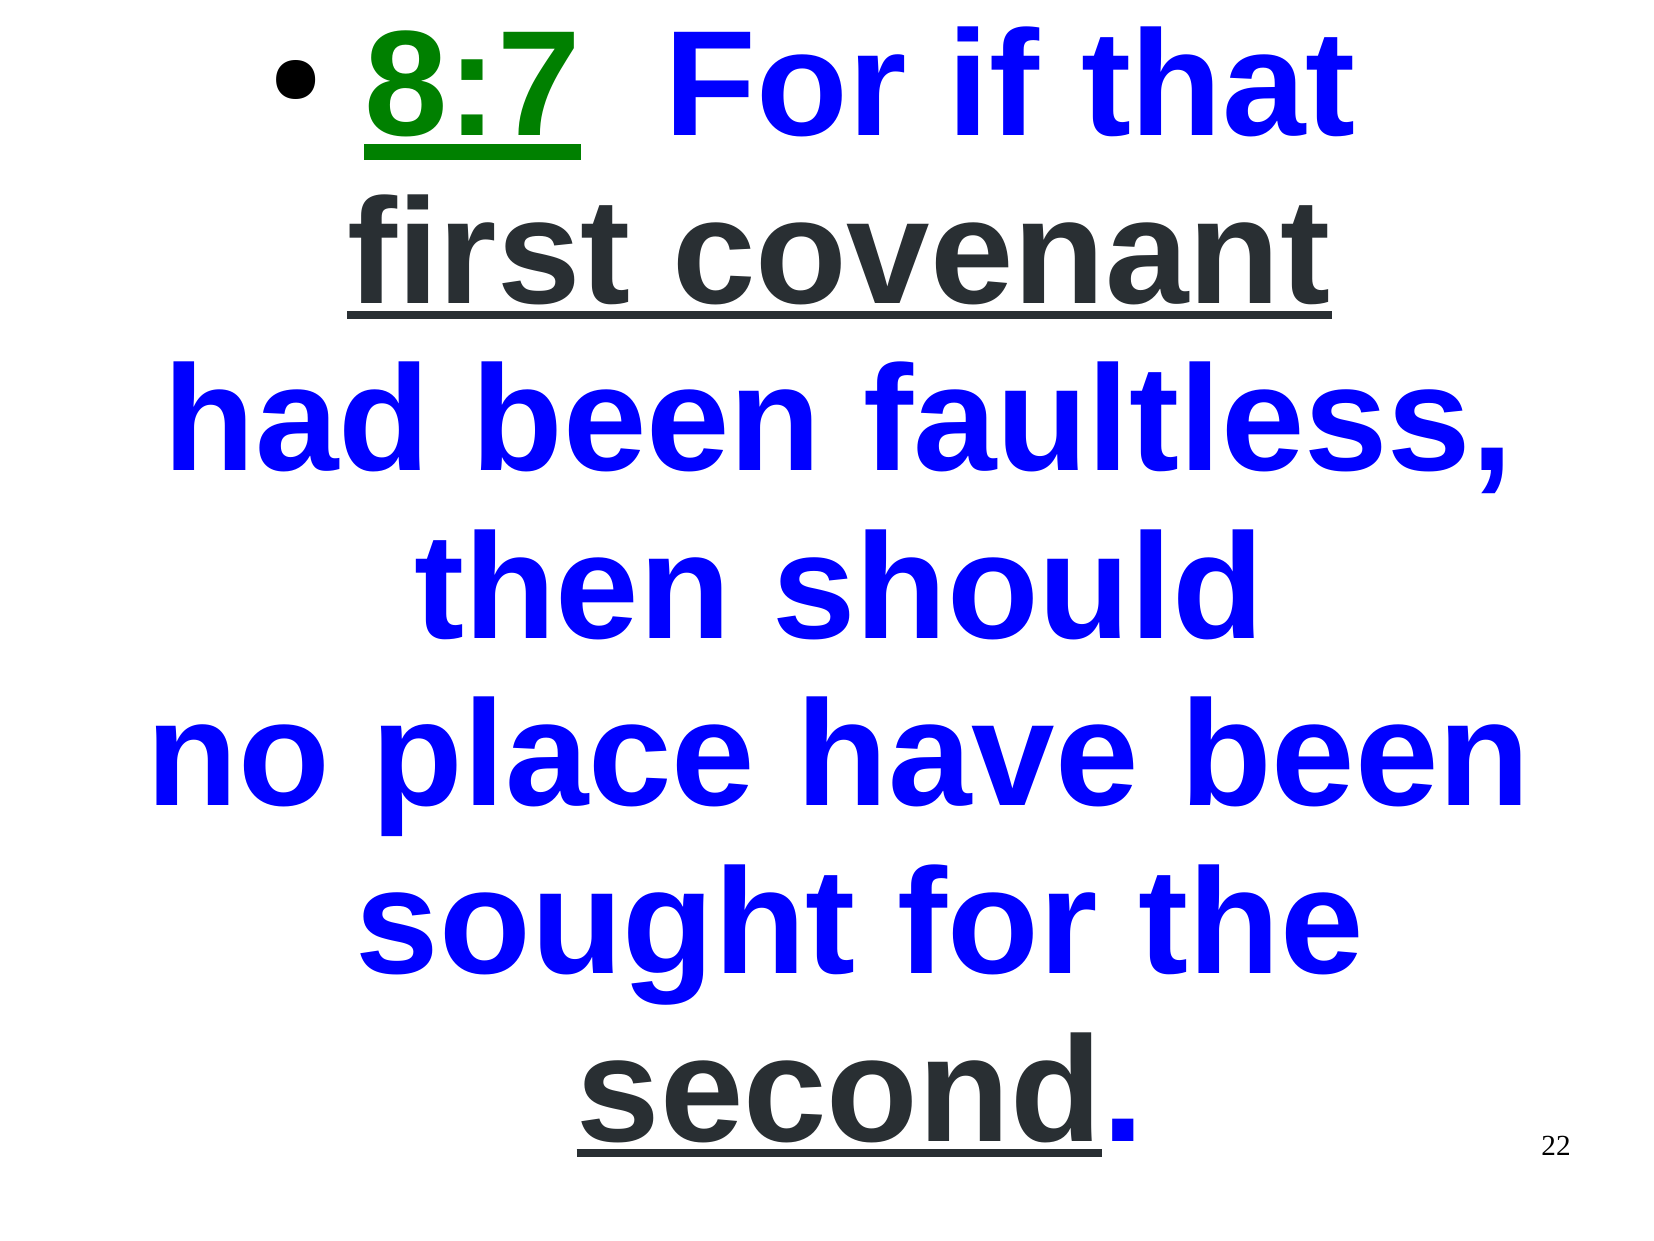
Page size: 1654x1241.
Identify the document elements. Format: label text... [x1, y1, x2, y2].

list 8:7 For if that first covenant had been faultless, then should no place have been sought for the second. [0, 0, 1651, 1238]
